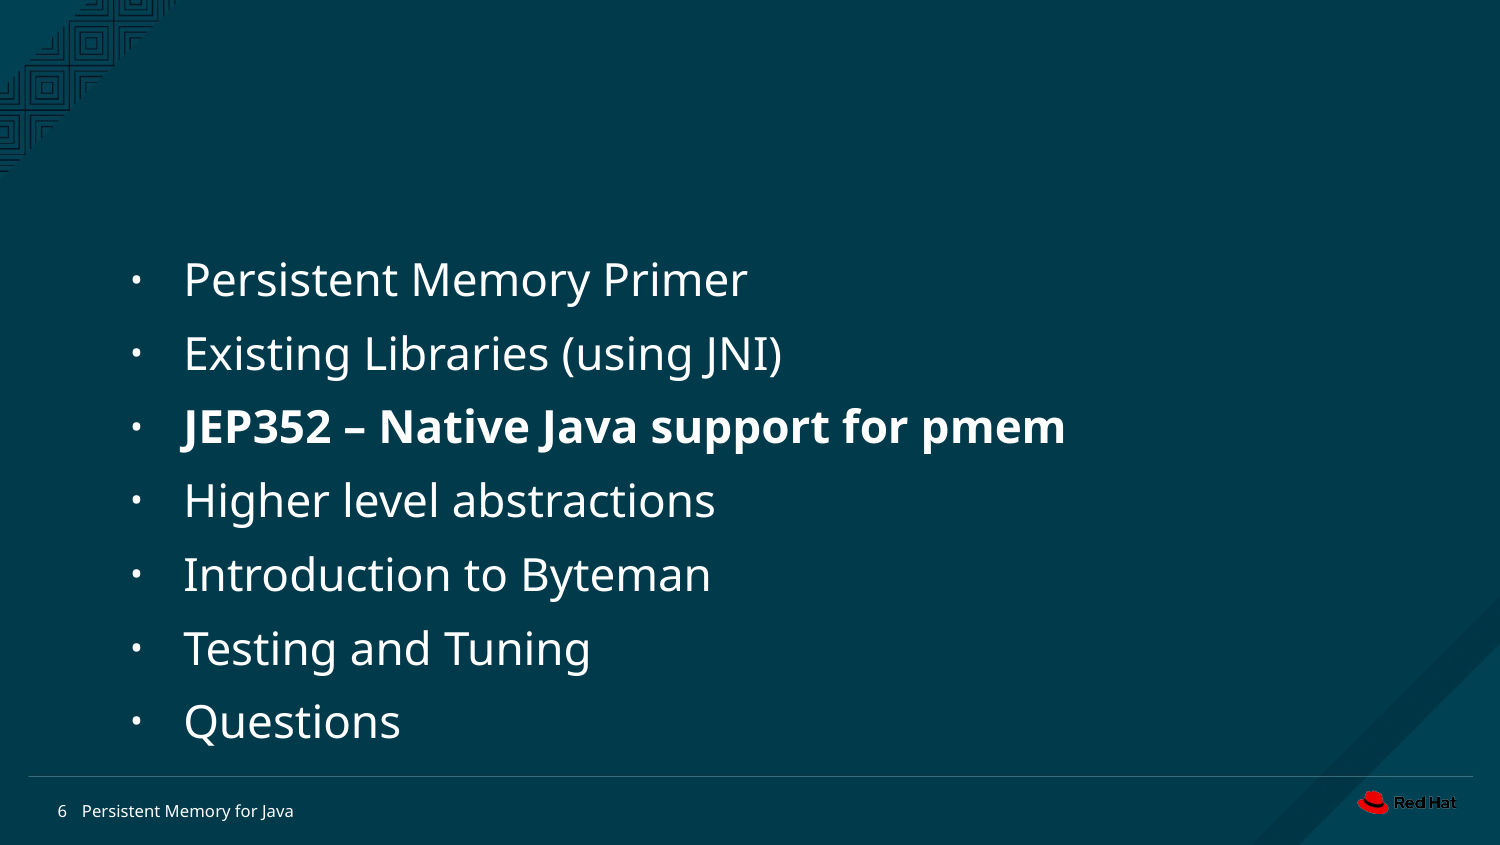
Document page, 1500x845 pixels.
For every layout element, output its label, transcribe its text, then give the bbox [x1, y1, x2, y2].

picture [99, 38, 103, 49]
picture [1406, 800, 1413, 808]
picture [1416, 797, 1425, 808]
picture [1430, 797, 1449, 808]
picture [1395, 797, 1404, 808]
list Persistent Memory Primer Existing Libraries (using JNI) JEP352 – Native Java support for pmem Higher level abstractions Introduction to Byteman Testing and Tuning Questions [112, 247, 1388, 316]
picture [1358, 791, 1388, 813]
picture [1451, 797, 1455, 808]
